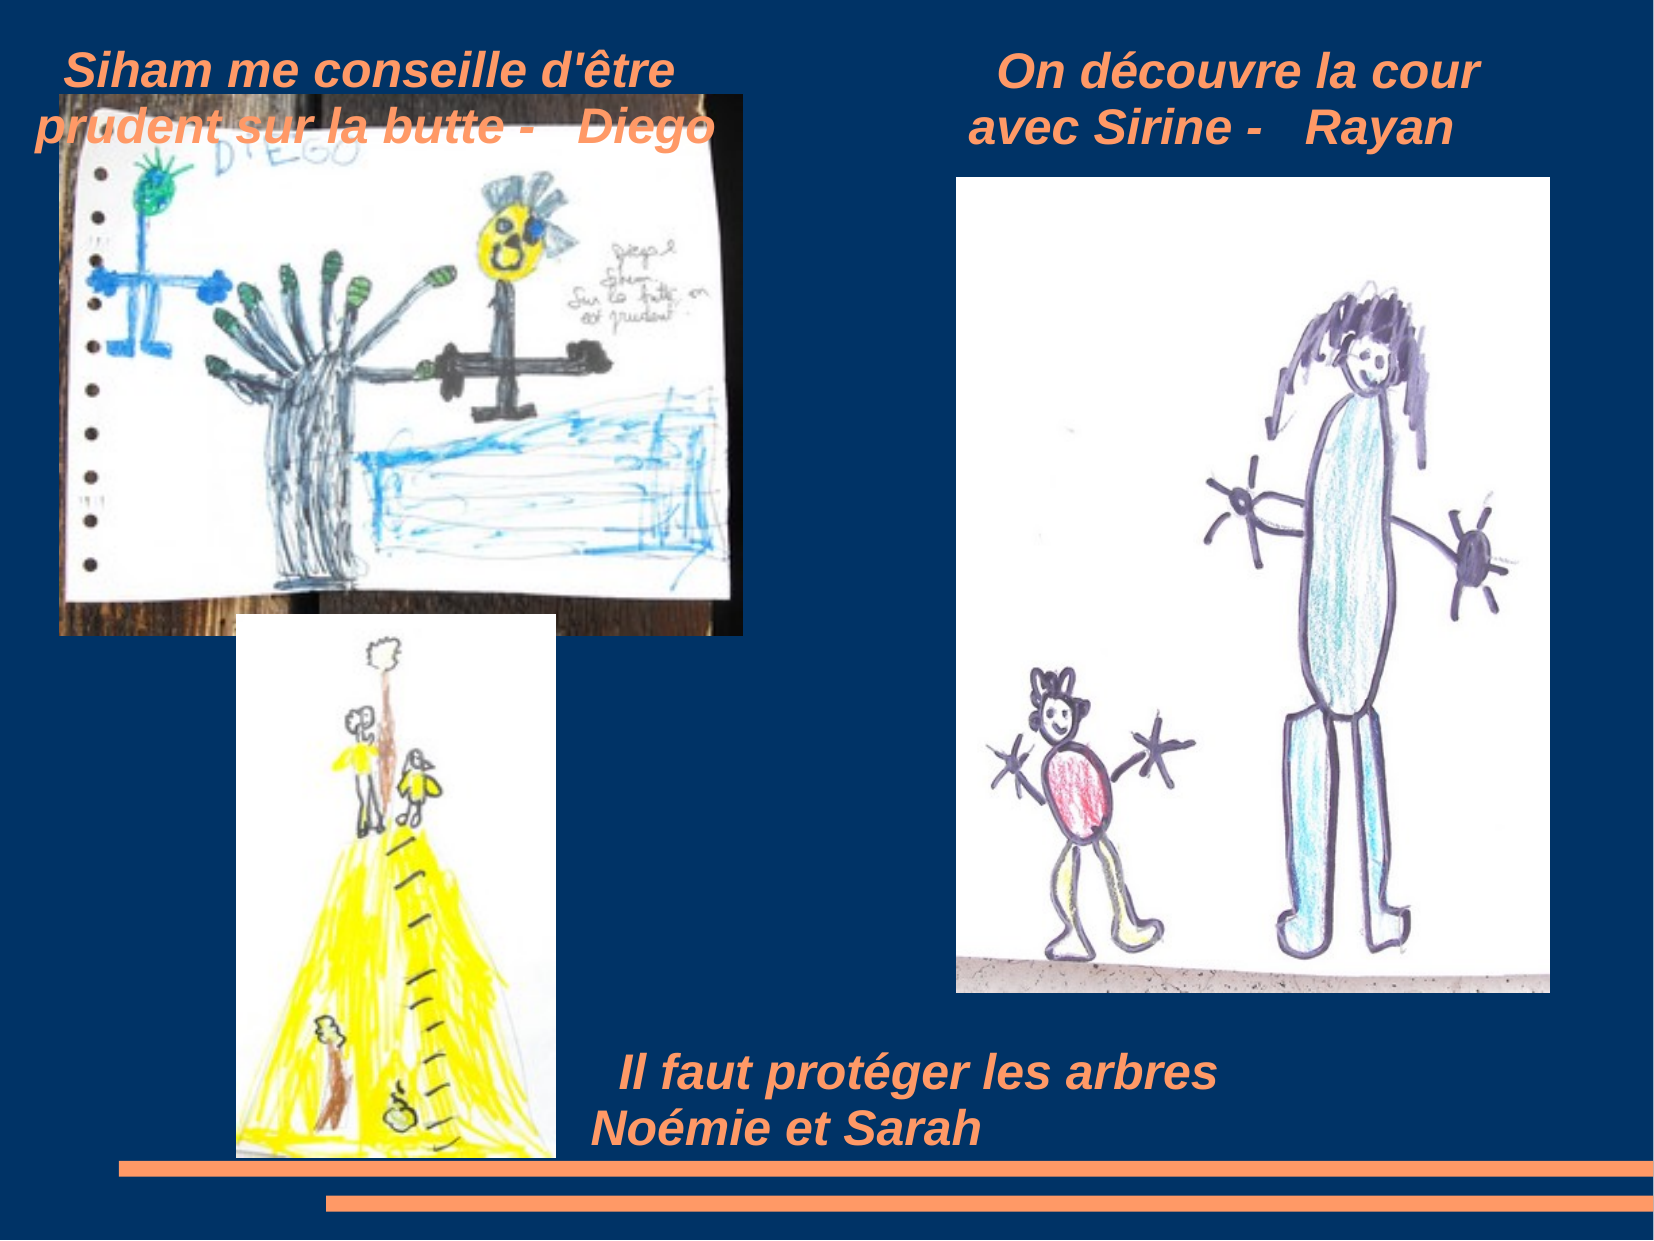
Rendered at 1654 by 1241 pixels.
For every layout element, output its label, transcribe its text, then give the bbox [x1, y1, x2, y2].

title Il faut protéger les arbres Noémie et Sarah [590, 1043, 1269, 1158]
title On découvre la cour avec Sirine - Rayan [968, 42, 1524, 157]
picture [956, 177, 1550, 993]
picture [59, 156, 743, 1158]
title Siham me conseille d'être prudent sur la butte - Diego [35, 41, 815, 156]
